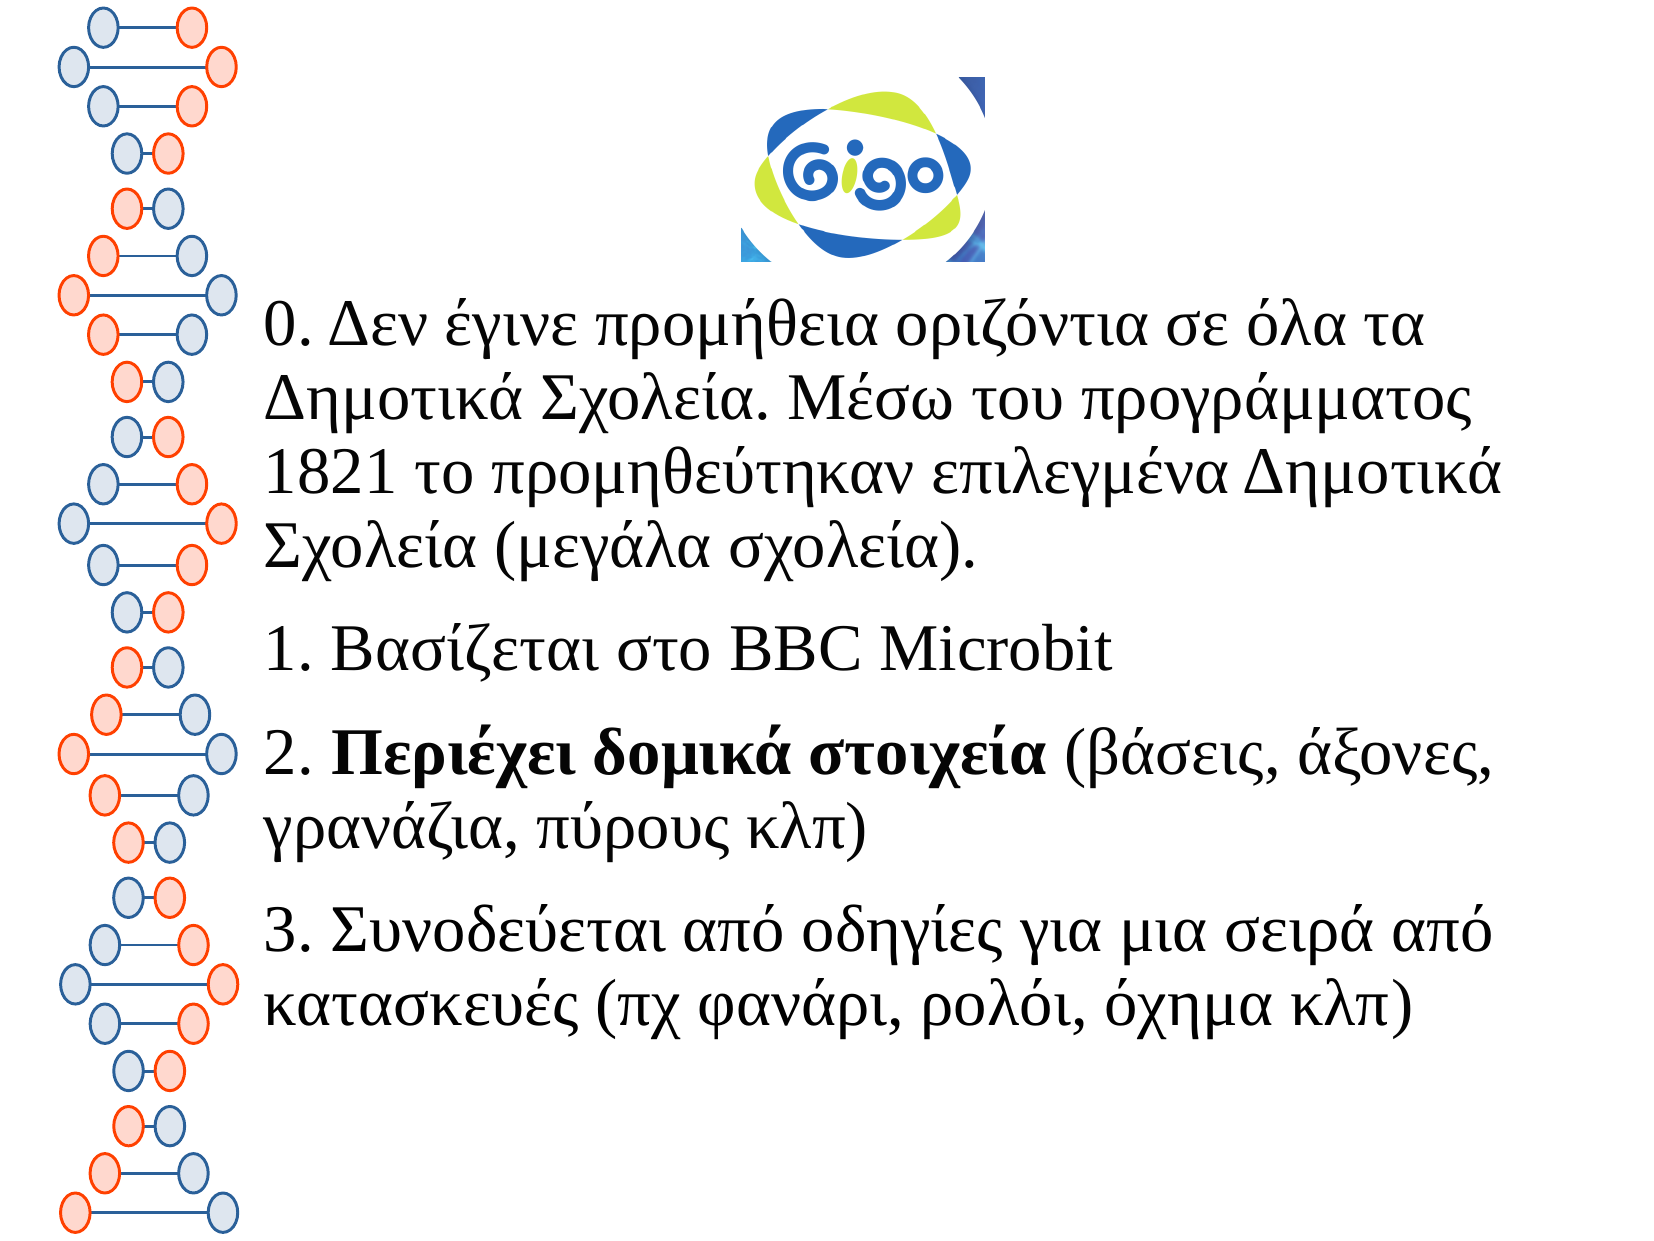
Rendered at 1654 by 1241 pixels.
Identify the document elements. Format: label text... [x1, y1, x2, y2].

list 0. Δεν έγινε προμήθεια οριζόντια σε όλα τα Δημοτικά Σχολεία. Μέσω του προγράμματος 1821 το προμηθεύτηκαν επιλεγμένα Δημοτικά Σχολεία (μεγάλα σχολεία). 1. Βασίζεται στο BBC Microbit 2. Περιέχει δομικά στοιχεία (βάσεις, άξονες, γρανάζια, πύρους κλπ) 3. Συνοδεύεται από οδηγίες για μια σειρά από κατασκευές (πχ φανάρι, ρολόι, όχημα κλπ) [193, 285, 1590, 1153]
picture [741, 77, 985, 262]
